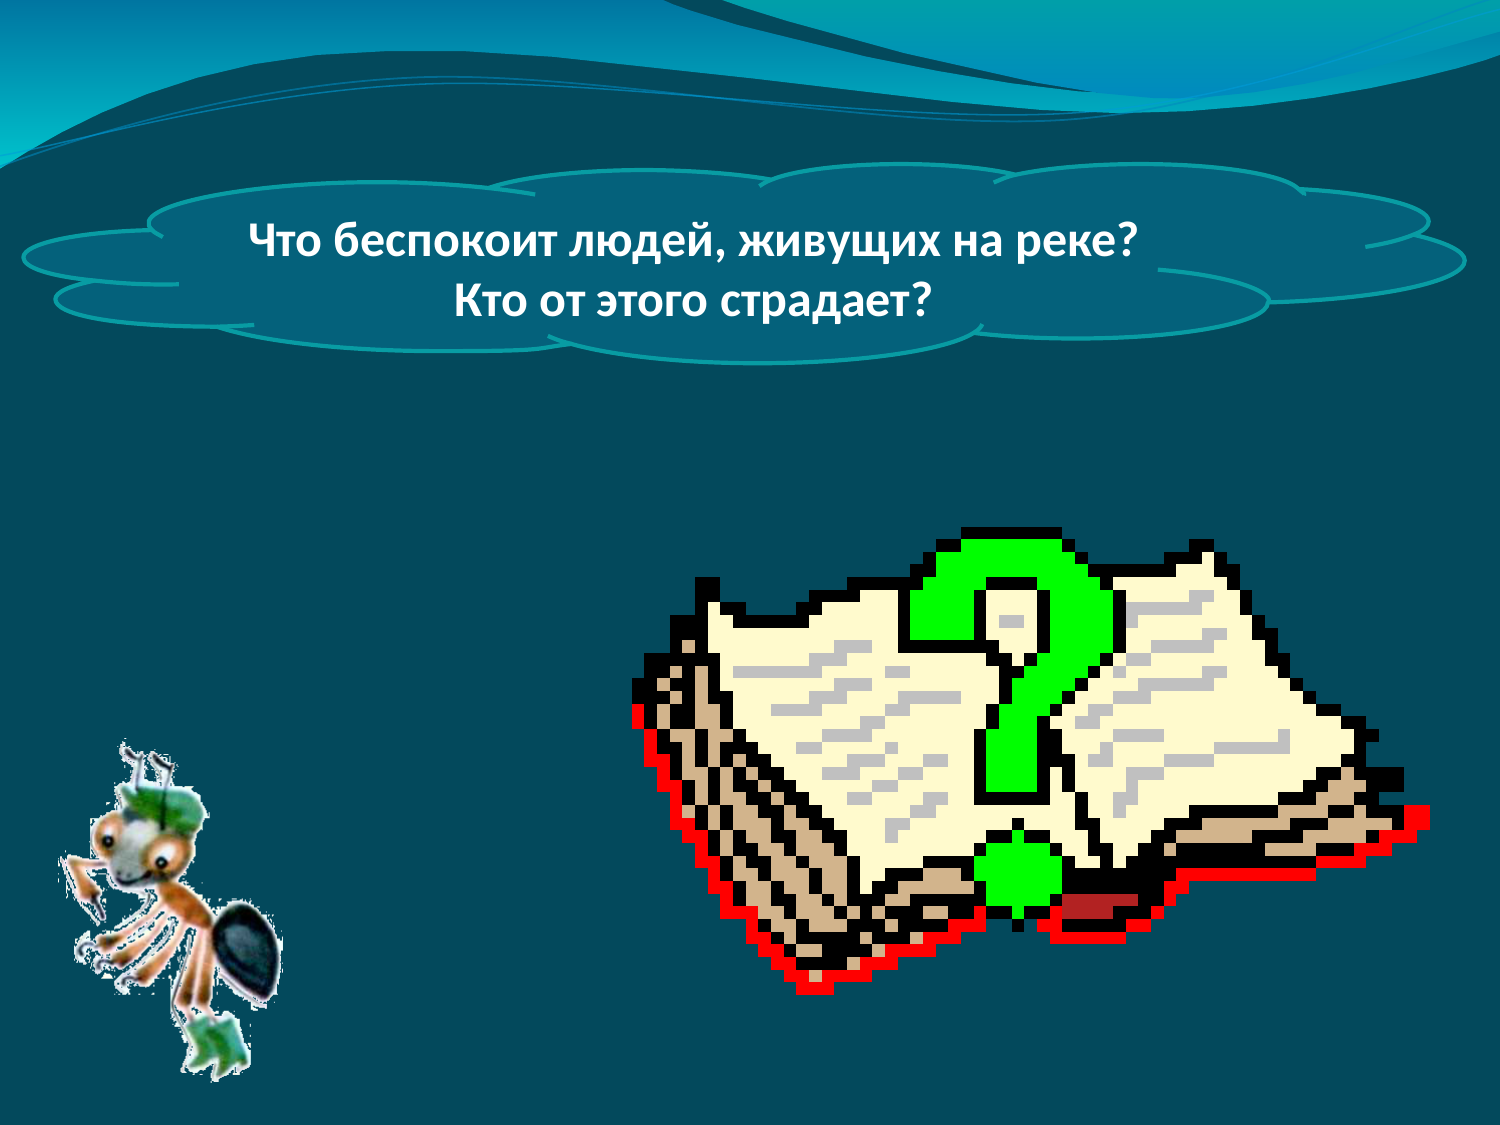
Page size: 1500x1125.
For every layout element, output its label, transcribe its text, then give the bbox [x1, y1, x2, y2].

picture [674, 361, 843, 365]
picture [130, 324, 217, 328]
picture [113, 226, 151, 231]
picture [633, 528, 1429, 994]
picture [563, 168, 728, 173]
picture [297, 344, 535, 353]
picture [103, 973, 112, 978]
picture [61, 743, 282, 1081]
picture [836, 162, 954, 166]
picture [1006, 336, 1159, 340]
picture [1268, 300, 1330, 305]
picture [635, 357, 673, 361]
text_box Что беспокоит людей, живущих на реке? Кто от этого страдает? [23, 164, 1465, 364]
picture [1060, 162, 1220, 167]
picture [299, 181, 467, 185]
